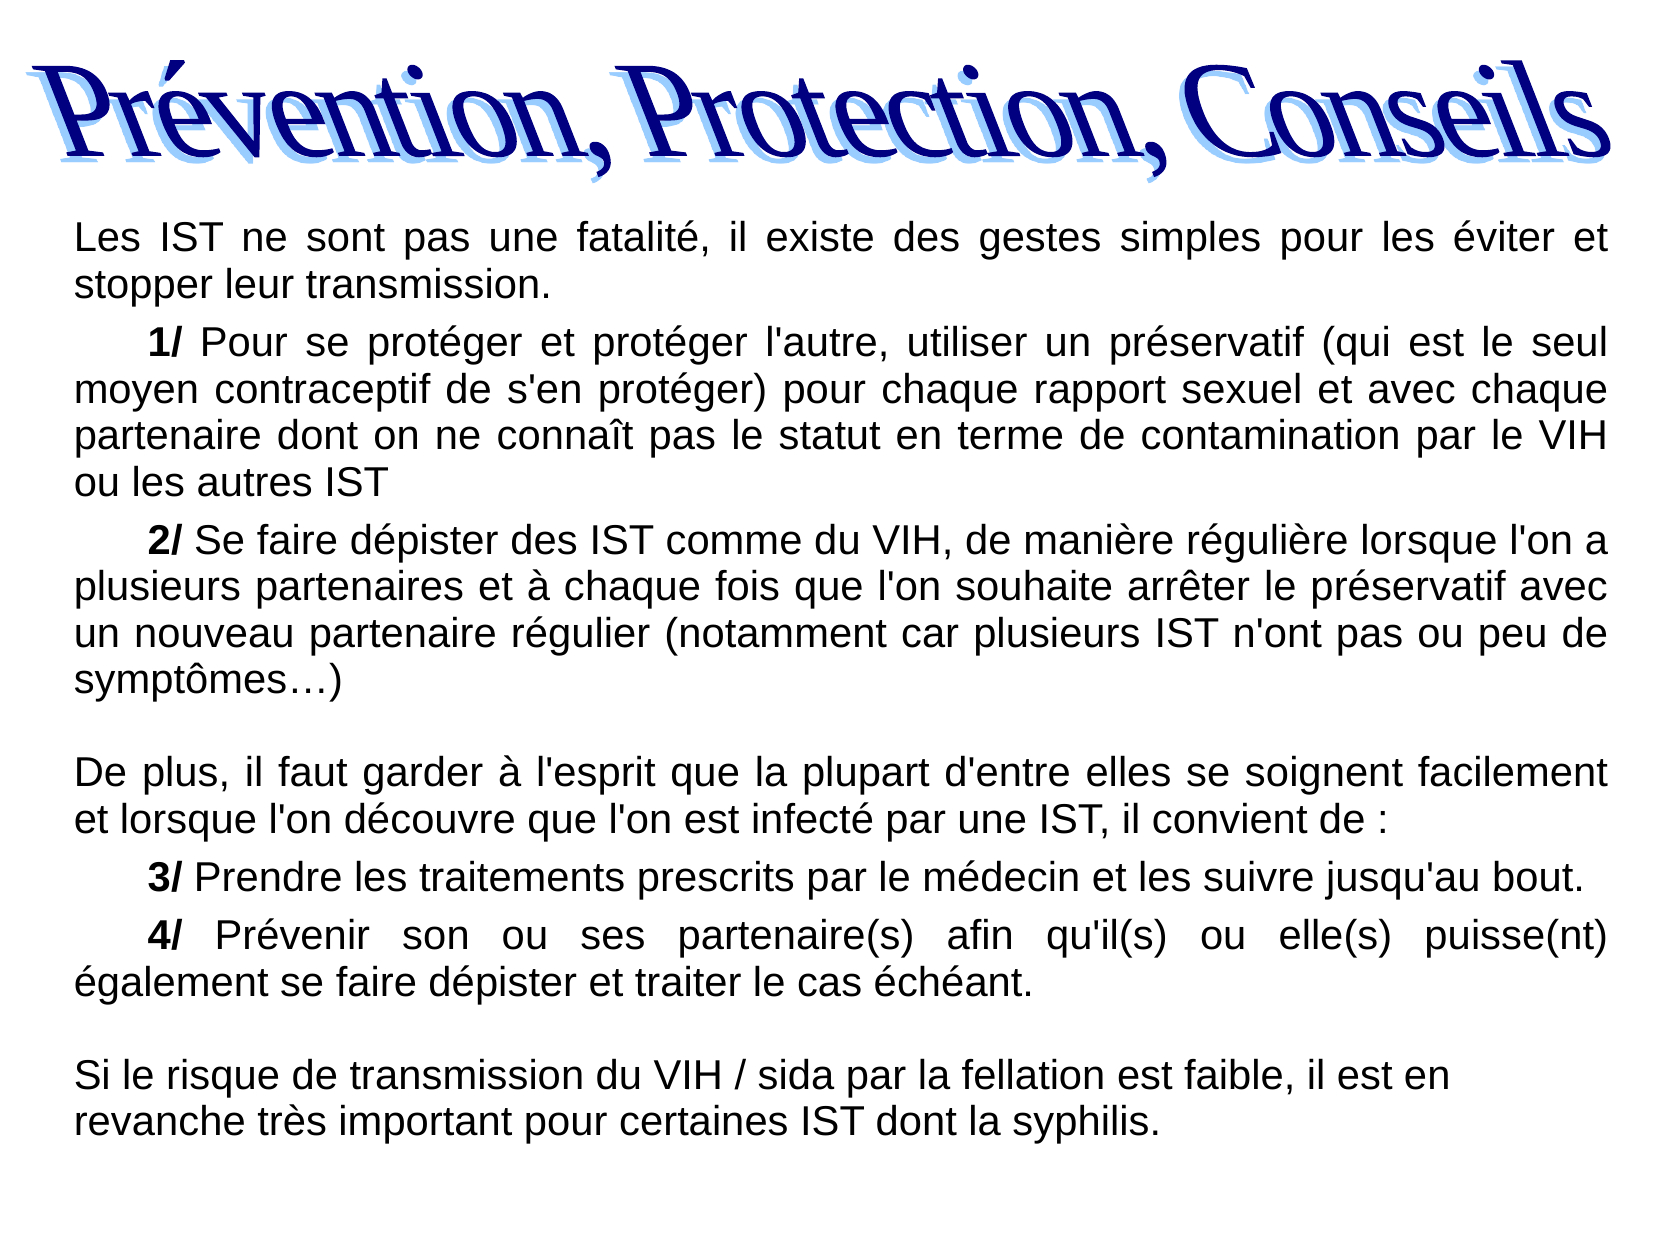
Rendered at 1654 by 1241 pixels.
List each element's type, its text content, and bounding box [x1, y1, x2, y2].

text_box Prévention, Protection, Conseils [1058, 91, 1145, 156]
text_box Prévention, Protection, Conseils [589, 141, 611, 178]
text_box Prévention, Protection, Conseils [271, 91, 334, 158]
text_box Prévention, Protection, Conseils [1481, 60, 1570, 157]
text_box Prévention, Protection, Conseils [835, 91, 898, 158]
text_box Prévention, Protection, Conseils [1145, 141, 1167, 178]
text_box Les IST ne sont pas une fatalité, il existe des gestes simples pour les éviter et stopper leur transmission. 1/ Pour se protéger et protéger l'autre, utiliser un préservatif (qui est le seul moyen contraceptif de s'en protéger) pour chaque rapport sexuel et avec chaque partenaire dont on ne connaît pas le statut en terme de contamination par le VIH ou les autres IST 2/ Se faire dépister des IST comme du VIH, de manière régulière lorsque l'on a plusieurs partenaires et à chaque fois que l'on souhaite arrêter le préservatif avec un nouveau partenaire régulier (notamment car plusieurs IST n'ont pas ou peu de symptômes…) De plus, il faut garder à l'esprit que la plupart d'entre elles se soignent facilement et lorsque l'on découvre que l'on est infecté par une IST, il convient de : 3/ Prendre les traitements prescrits par le médecin et les suivre jusqu'au bout. 4/ Prévenir son ou ses partenaire(s) afin qu'il(s) ou elle(s) puisse(nt) également se faire dépister et traiter le cas échéant. Si le risque de transmission du VIH / sida par la fellation est faible, il est en revanche très important pour certaines IST dont la syphilis. [59, 206, 1625, 1162]
text_box Prévention, Protection, Conseils [888, 78, 1021, 158]
text_box Prévention, Protection, Conseils [374, 78, 465, 158]
text_box Prévention, Protection, Conseils [1437, 91, 1500, 158]
text_box Prévention, Protection, Conseils [791, 78, 849, 158]
text_box Prévention, Protection, Conseils [614, 65, 745, 156]
text_box Prévention, Protection, Conseils [1269, 91, 1335, 158]
text_box Prévention, Protection, Conseils [502, 91, 589, 156]
text_box Prévention, Protection, Conseils [31, 65, 162, 156]
text_box Prévention, Protection, Conseils [198, 92, 266, 158]
text_box Prévention, Protection, Conseils [1184, 64, 1282, 158]
text_box Prévention, Protection, Conseils [158, 91, 221, 158]
text_box Prévention, Protection, Conseils [741, 91, 806, 158]
text_box Prévention, Protection, Conseils [314, 91, 401, 156]
text_box Prévention, Protection, Conseils [1320, 91, 1445, 158]
text_box Prévention, Protection, Conseils [452, 91, 517, 158]
text_box Prévention, Protection, Conseils [1008, 91, 1073, 158]
text_box Prévention, Protection, Conseils [1554, 91, 1611, 158]
